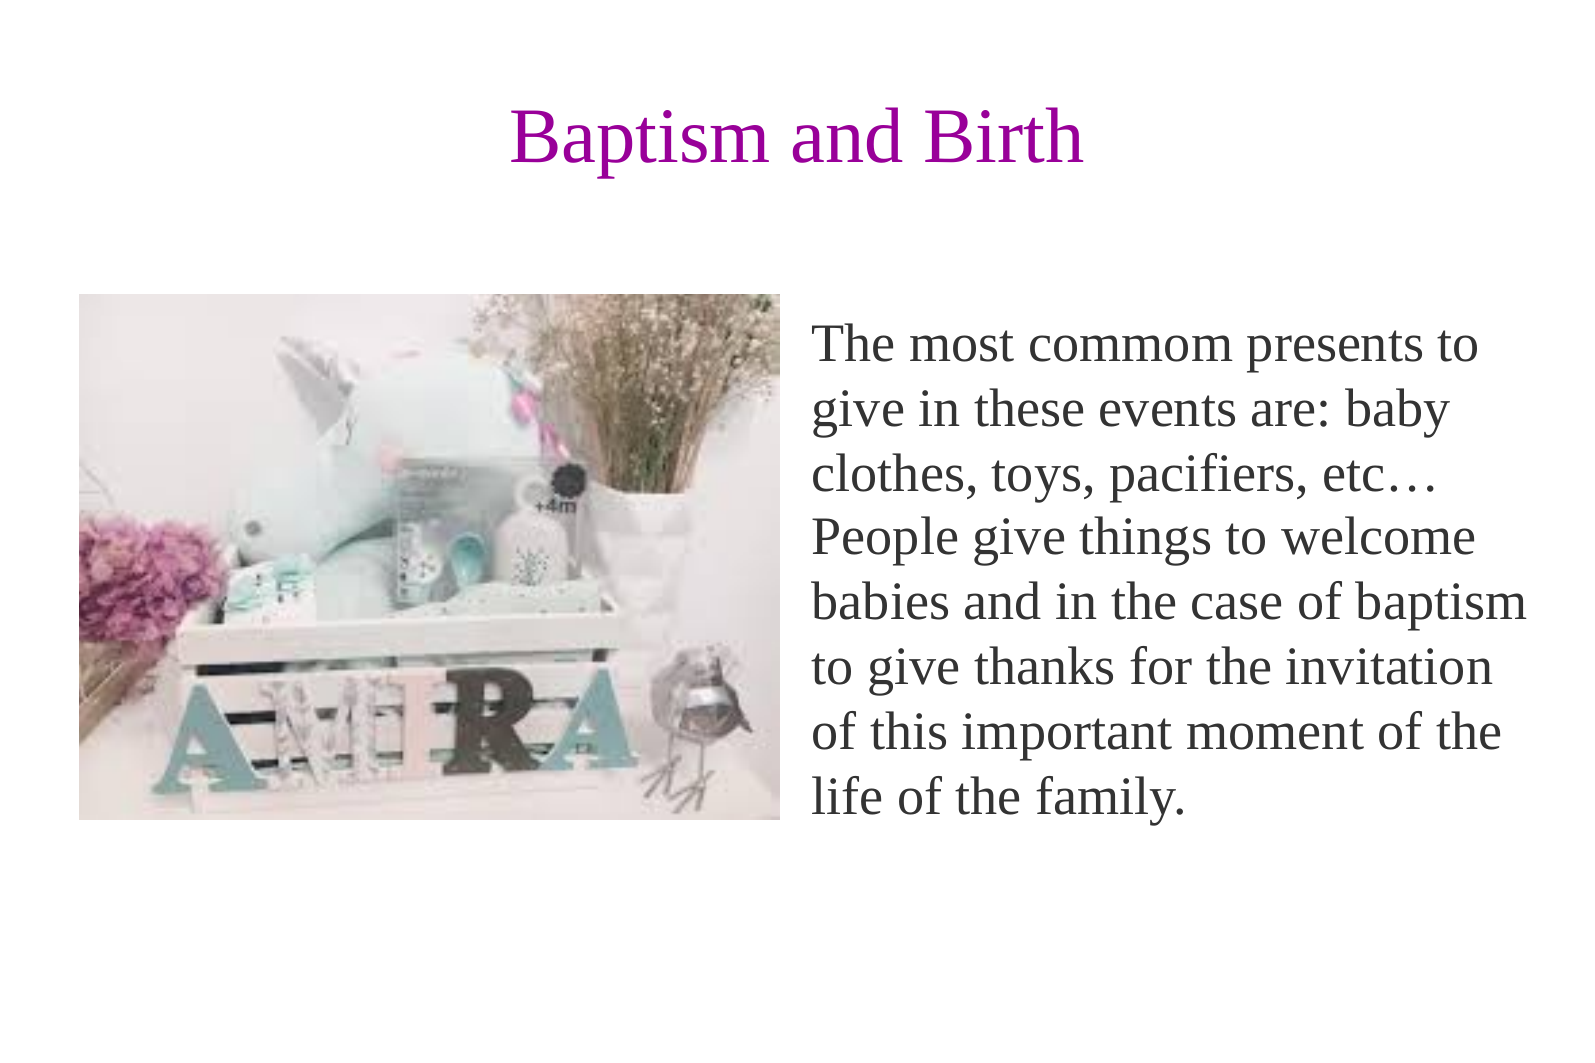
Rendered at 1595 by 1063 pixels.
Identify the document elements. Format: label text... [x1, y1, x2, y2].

list The most commom presents to give in these events are: baby clothes, toys, pacifiers, etc… [811, 307, 1512, 499]
title Baptism and Birth [79, 42, 1515, 220]
list People give things to welcome babies and in the case of baptism to give thanks for the invitation of this important moment of the life of the family. [811, 499, 1533, 827]
picture [79, 294, 780, 820]
